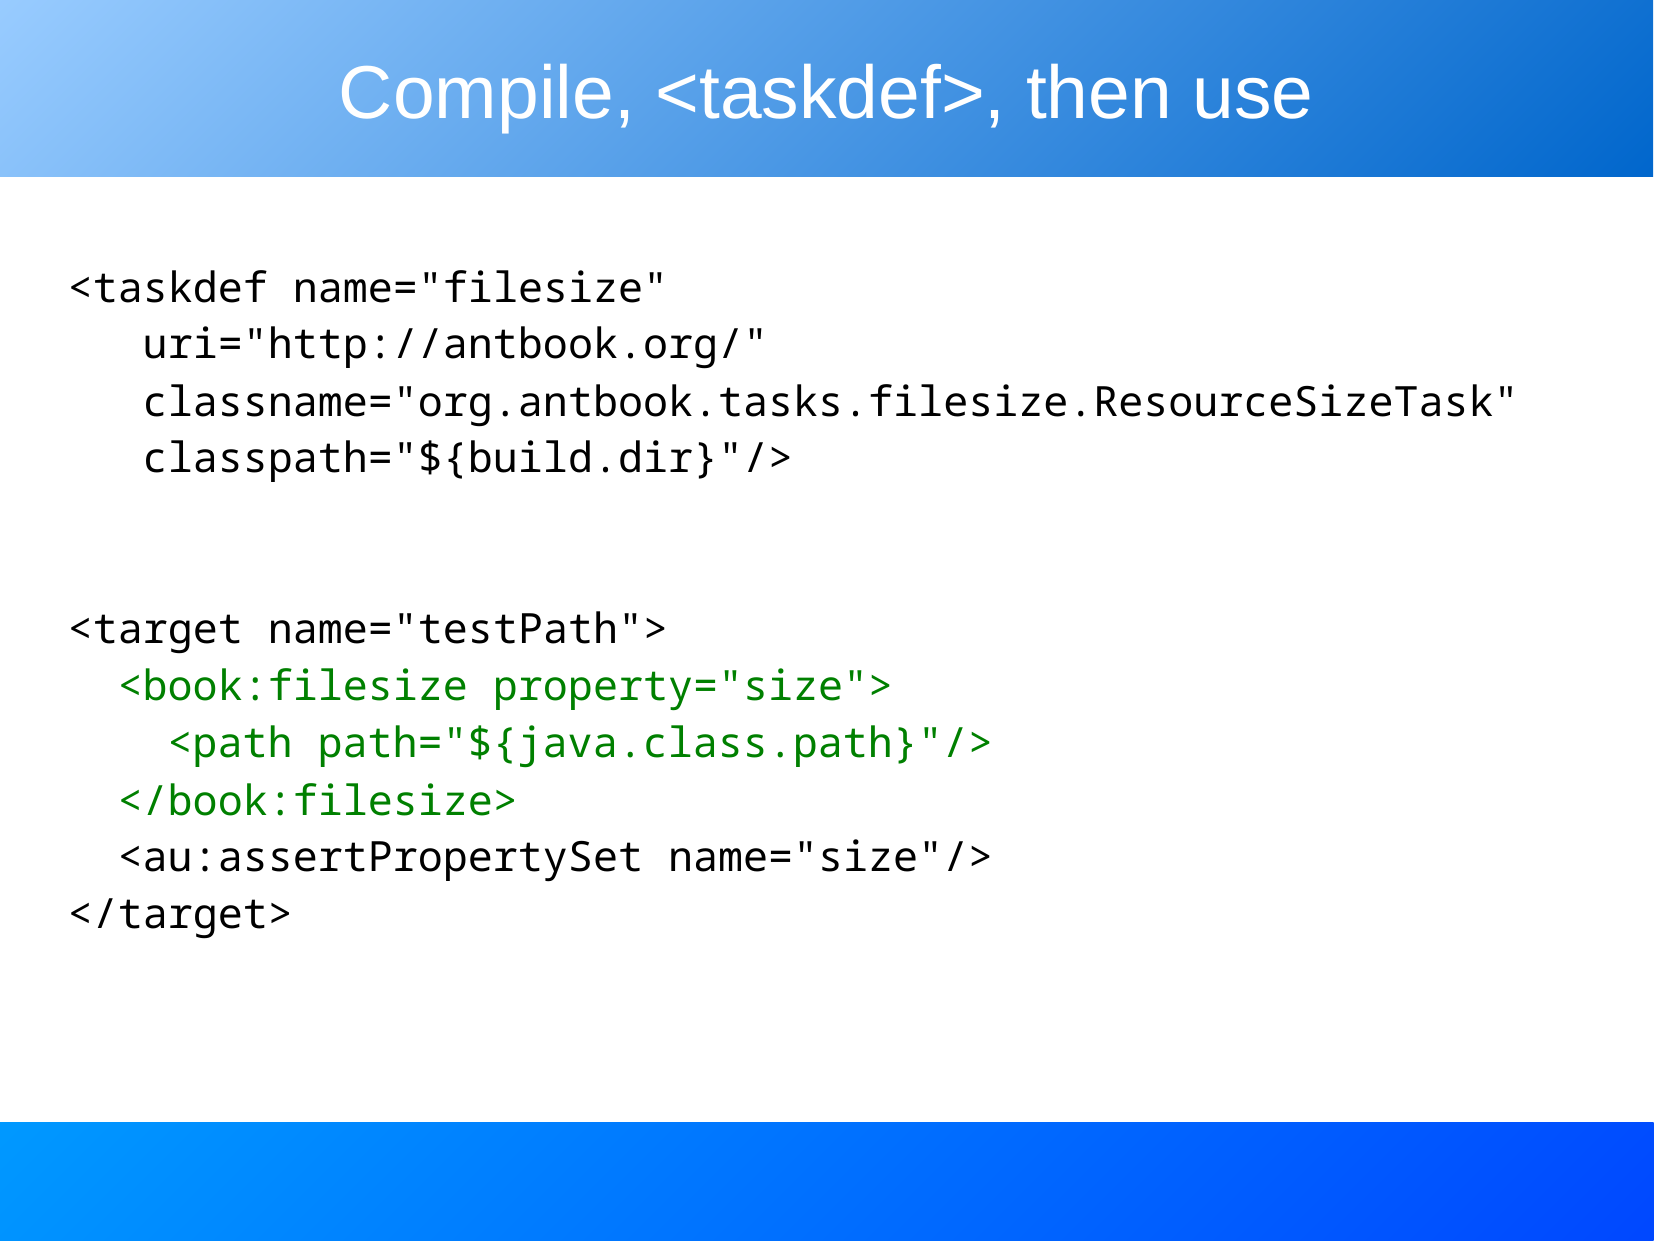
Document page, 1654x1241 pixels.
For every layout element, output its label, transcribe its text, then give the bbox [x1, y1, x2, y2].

text_box <taskdef name="filesize" uri="http://antbook.org/" classname="org.antbook.tasks.filesize.ResourceSizeTask" classpath="${build.dir}"/> <target name="testPath"> <book:filesize property="size"> <path path="${java.class.path}"/> </book:filesize> <au:assertPropertySet name="size"/> </target> [52, 356, 1592, 956]
title Compile, <taskdef>, then use [82, 22, 1571, 163]
